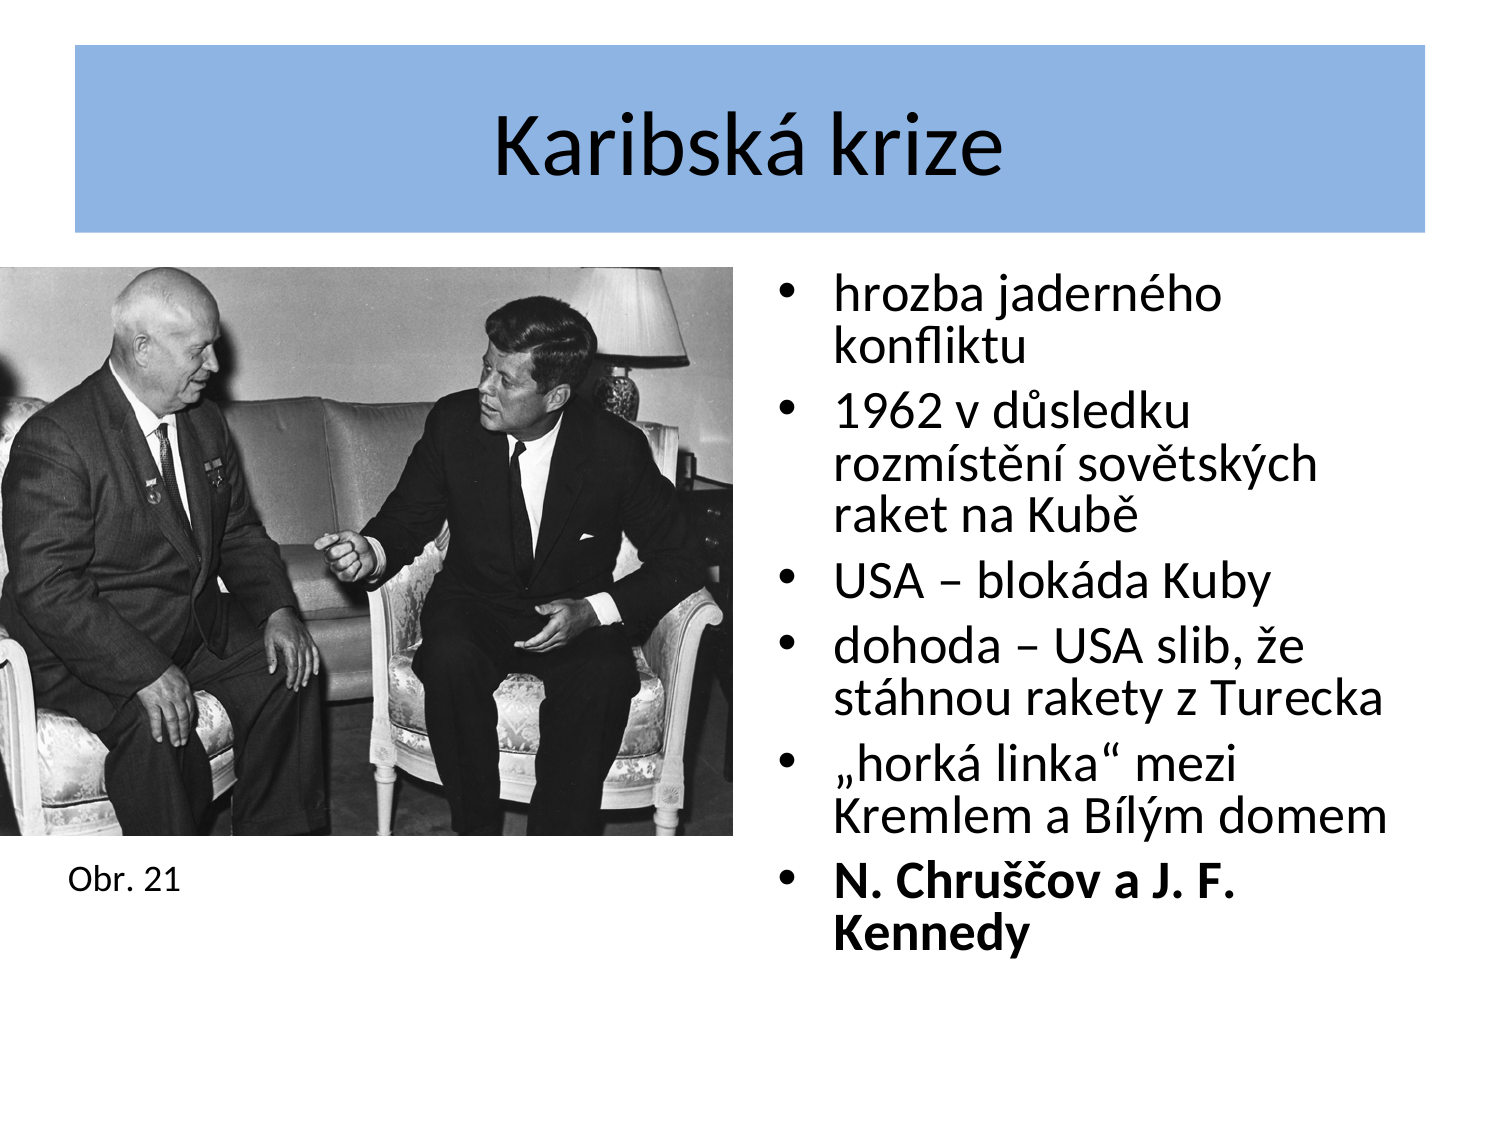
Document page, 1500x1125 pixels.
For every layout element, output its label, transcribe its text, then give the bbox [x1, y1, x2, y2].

list hrozba jaderného konfliktu 1962 v důsledku rozmístění sovětských raket na Kubě USA – blokáda Kuby dohoda – USA slib, že stáhnou rakety z Turecka „horká linka“ mezi Kremlem a Bílým domem N. Chruščov a J. F. Kennedy [762, 262, 1426, 1006]
text_box Obr. 21 [53, 846, 277, 952]
title Karibská krize [75, 45, 1426, 233]
text_box [0, 267, 733, 836]
